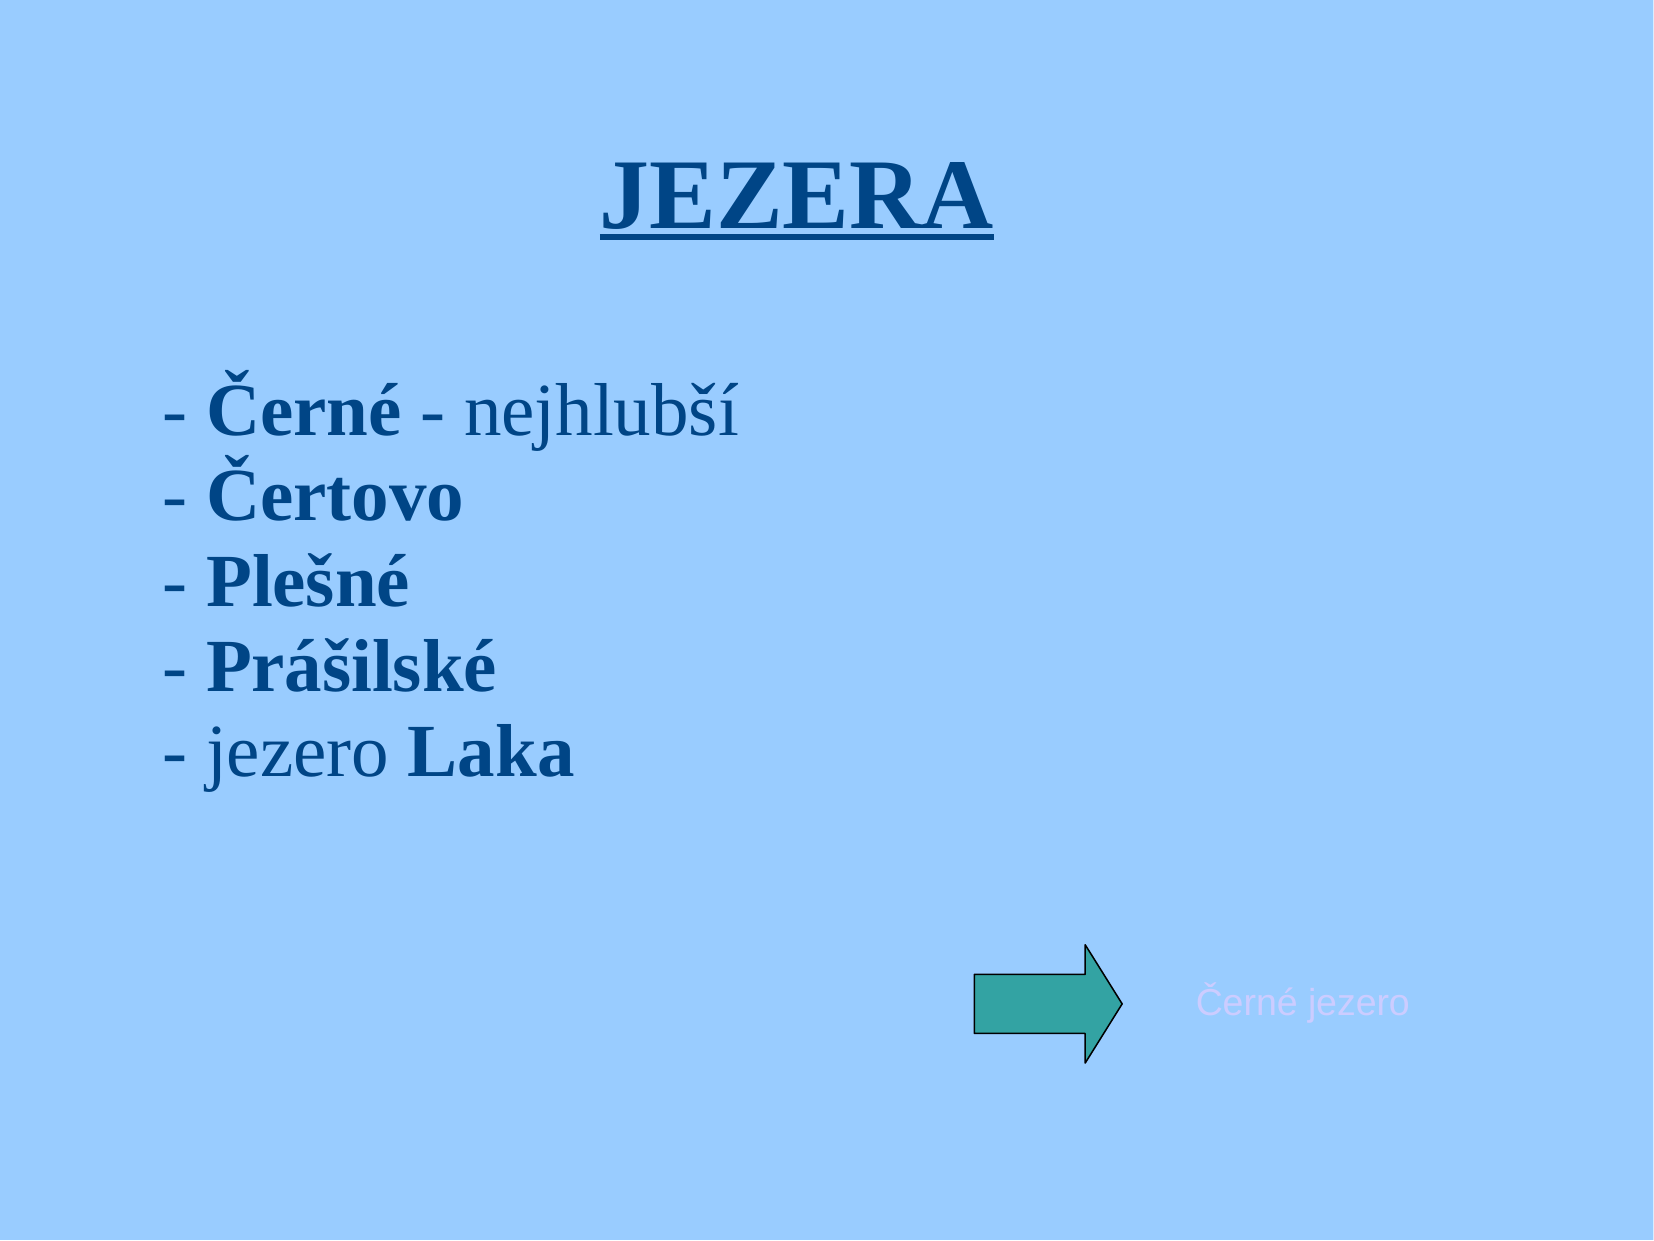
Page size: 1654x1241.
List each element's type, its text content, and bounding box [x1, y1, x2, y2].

text_box [974, 944, 1123, 1064]
text_box JEZERA [59, 88, 1536, 296]
text_box - Černé - nejhlubší - Čertovo - Plešné - Prášilské - jezero Laka [147, 265, 1209, 1241]
text_box Černé jezero [1180, 974, 1436, 1046]
